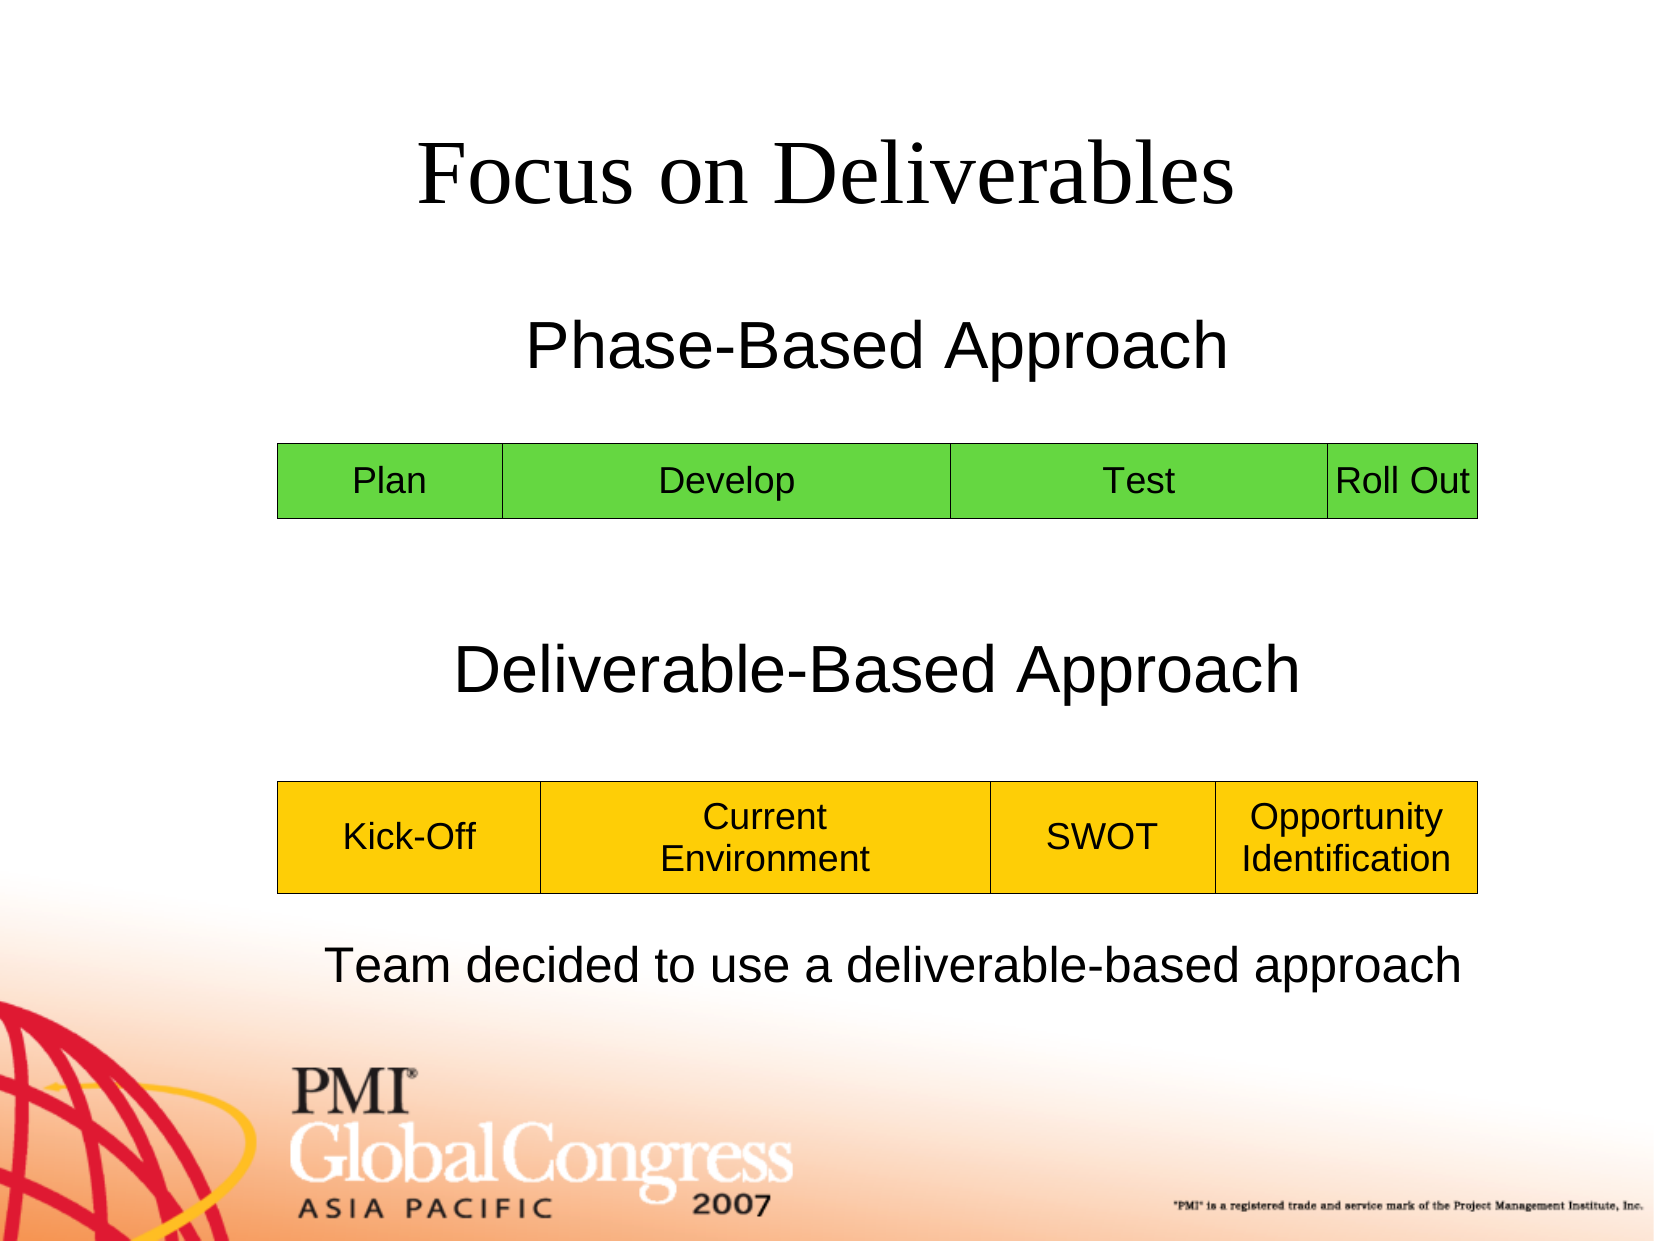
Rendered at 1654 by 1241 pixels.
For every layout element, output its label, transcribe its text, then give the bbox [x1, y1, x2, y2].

title Focus on Deliverables [124, 69, 1530, 277]
picture [0, 0, 1654, 1241]
chart [124, 289, 1530, 1034]
